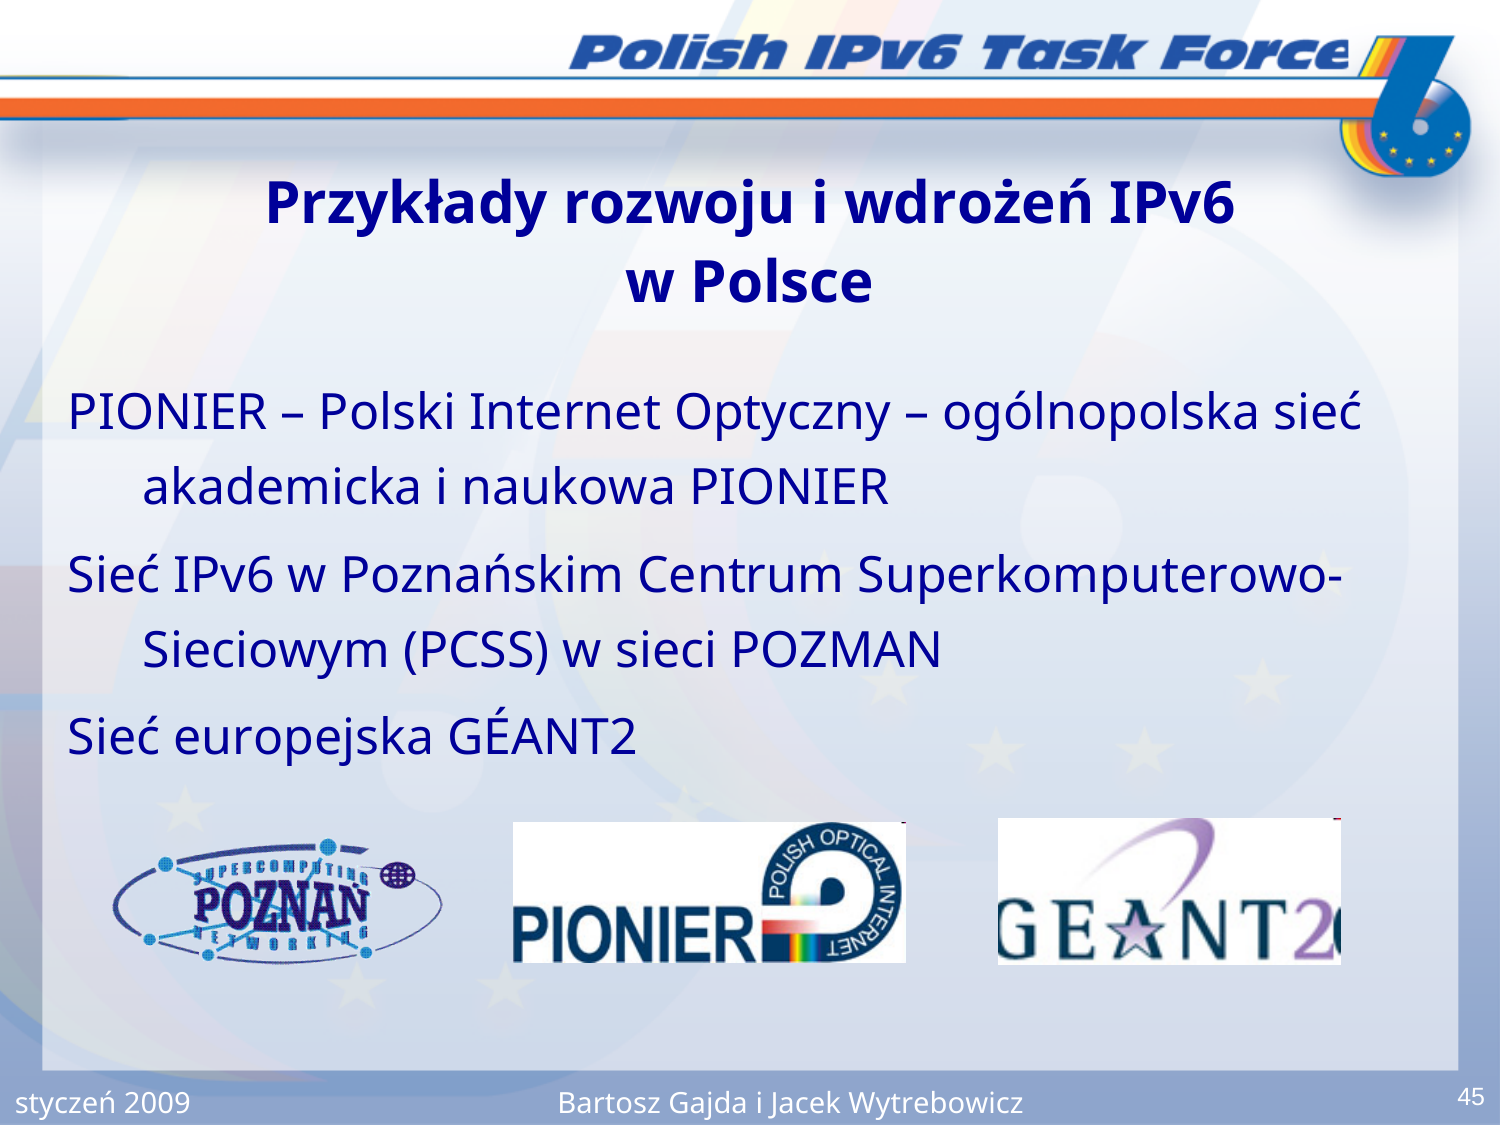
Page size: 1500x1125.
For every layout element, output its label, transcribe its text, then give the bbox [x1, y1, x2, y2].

text_box PIONIER – Polski Internet Optyczny – ogólnopolska sieć akademicka i naukowa PIONIER Sieć IPv6 w Poznańskim Centrum Superkomputerowo-Sieciowym (PCSS) w sieci POZMAN Sieć europejska GÉANT2 [53, 361, 1436, 859]
picture [0, 0, 1500, 255]
picture [0, 327, 1500, 1125]
text_box Przykłady rozwoju i wdrożeń IPv6 w Polsce [0, 255, 1500, 327]
